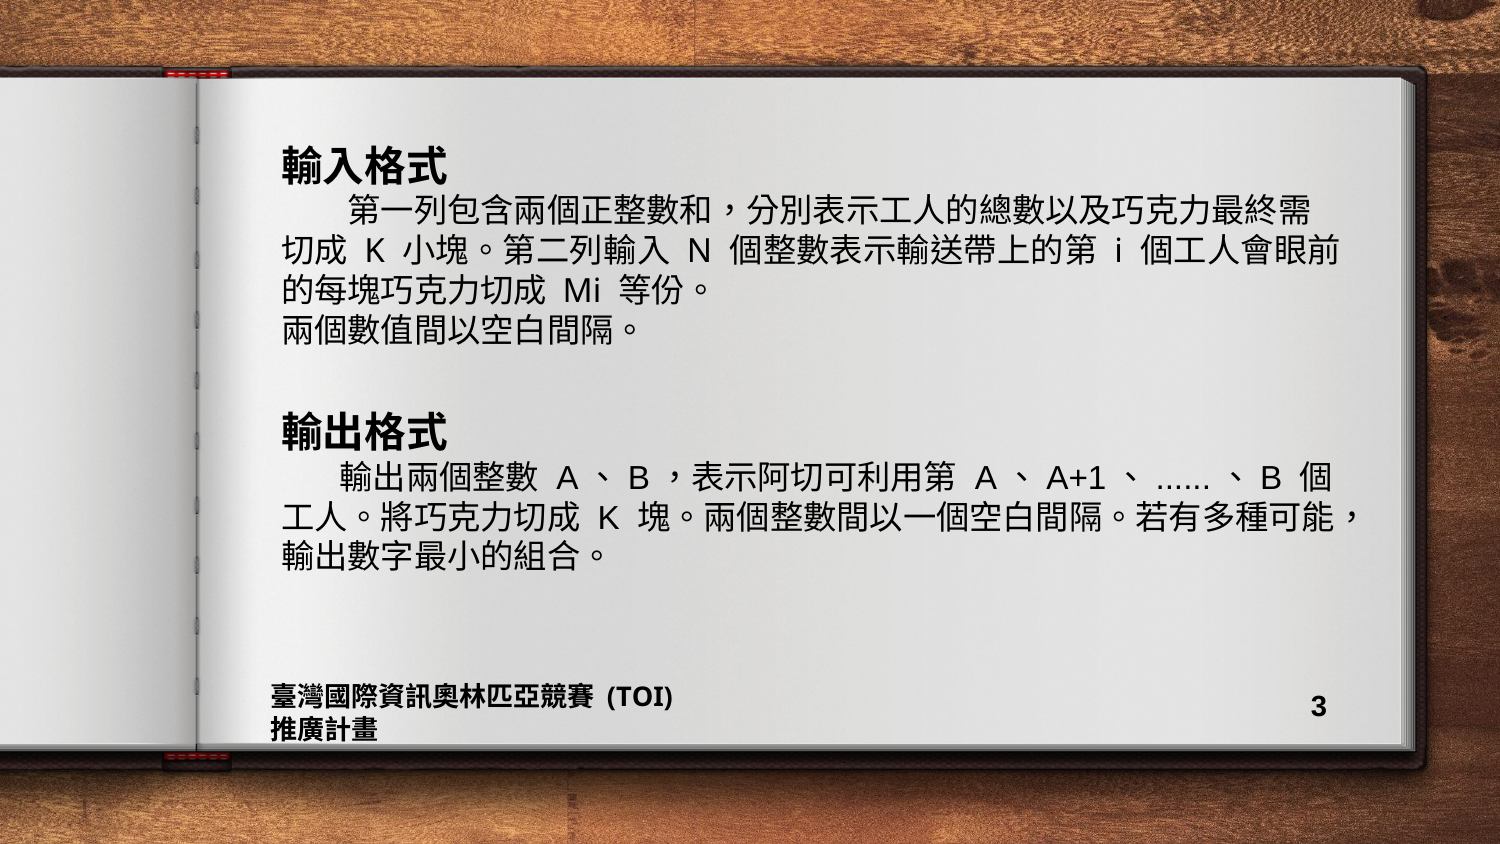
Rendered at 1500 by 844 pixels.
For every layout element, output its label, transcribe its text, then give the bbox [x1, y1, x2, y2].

text_box 3 [1295, 672, 1386, 737]
text_box 輸出格式 輸出兩個整數 A、B，表示阿切可利用第 A、A+1、......、B 個工人。將巧克力切成 K 塊。兩個整數間以一個空白間隔。若有多種可能，輸出數字最小的組合。 [266, 398, 1368, 590]
text_box 輸入格式 第一列包含兩個正整數和，分別表示工人的總數以及巧克力最終需切成 K 小塊。第二列輸入 N 個整數表示輸送帶上的第 i 個工人會眼前的每塊巧克力切成 Mi 等份。 兩個數值間以空白間隔。 [266, 132, 1356, 364]
